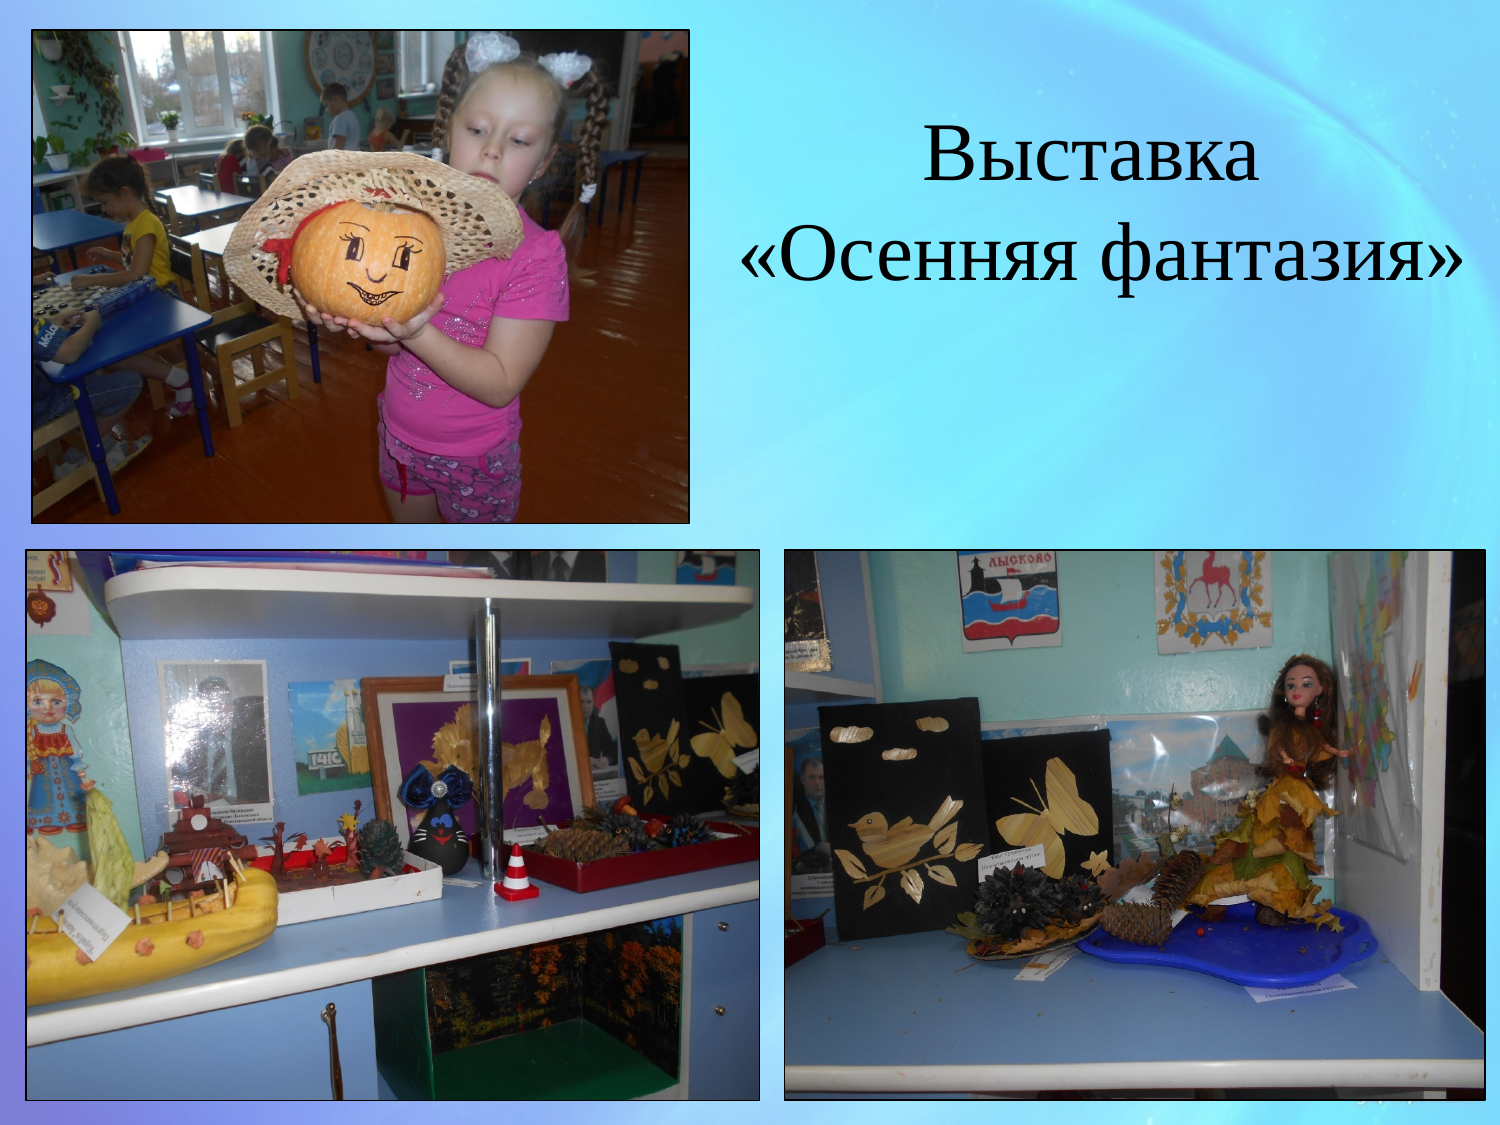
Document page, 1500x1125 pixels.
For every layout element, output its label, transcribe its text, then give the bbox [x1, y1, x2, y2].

picture [26, 550, 759, 1100]
text_box Выставка «Осенняя фантазия» [718, 90, 1487, 308]
picture [785, 550, 1485, 1100]
picture [32, 30, 689, 523]
